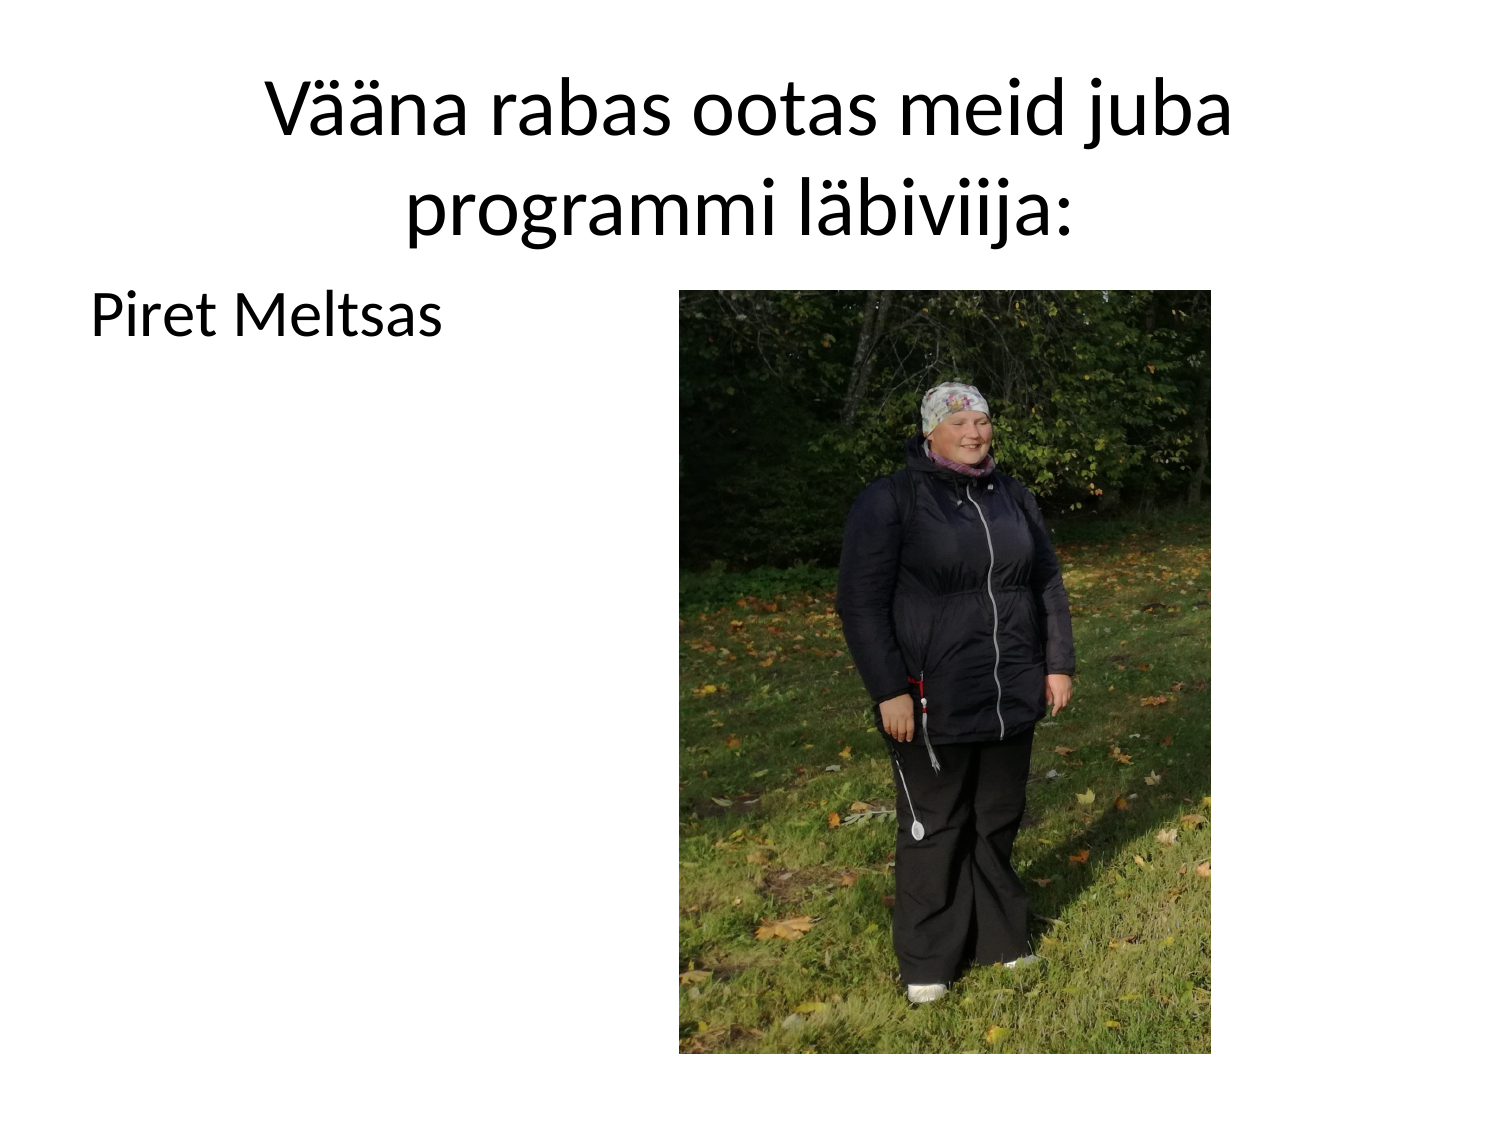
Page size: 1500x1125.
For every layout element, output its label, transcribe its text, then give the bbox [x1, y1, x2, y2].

picture [679, 290, 1211, 1054]
title Vääna rabas ootas meid juba programmi läbiviija: [75, 45, 1426, 233]
list Piret Meltsas [75, 262, 1426, 1005]
